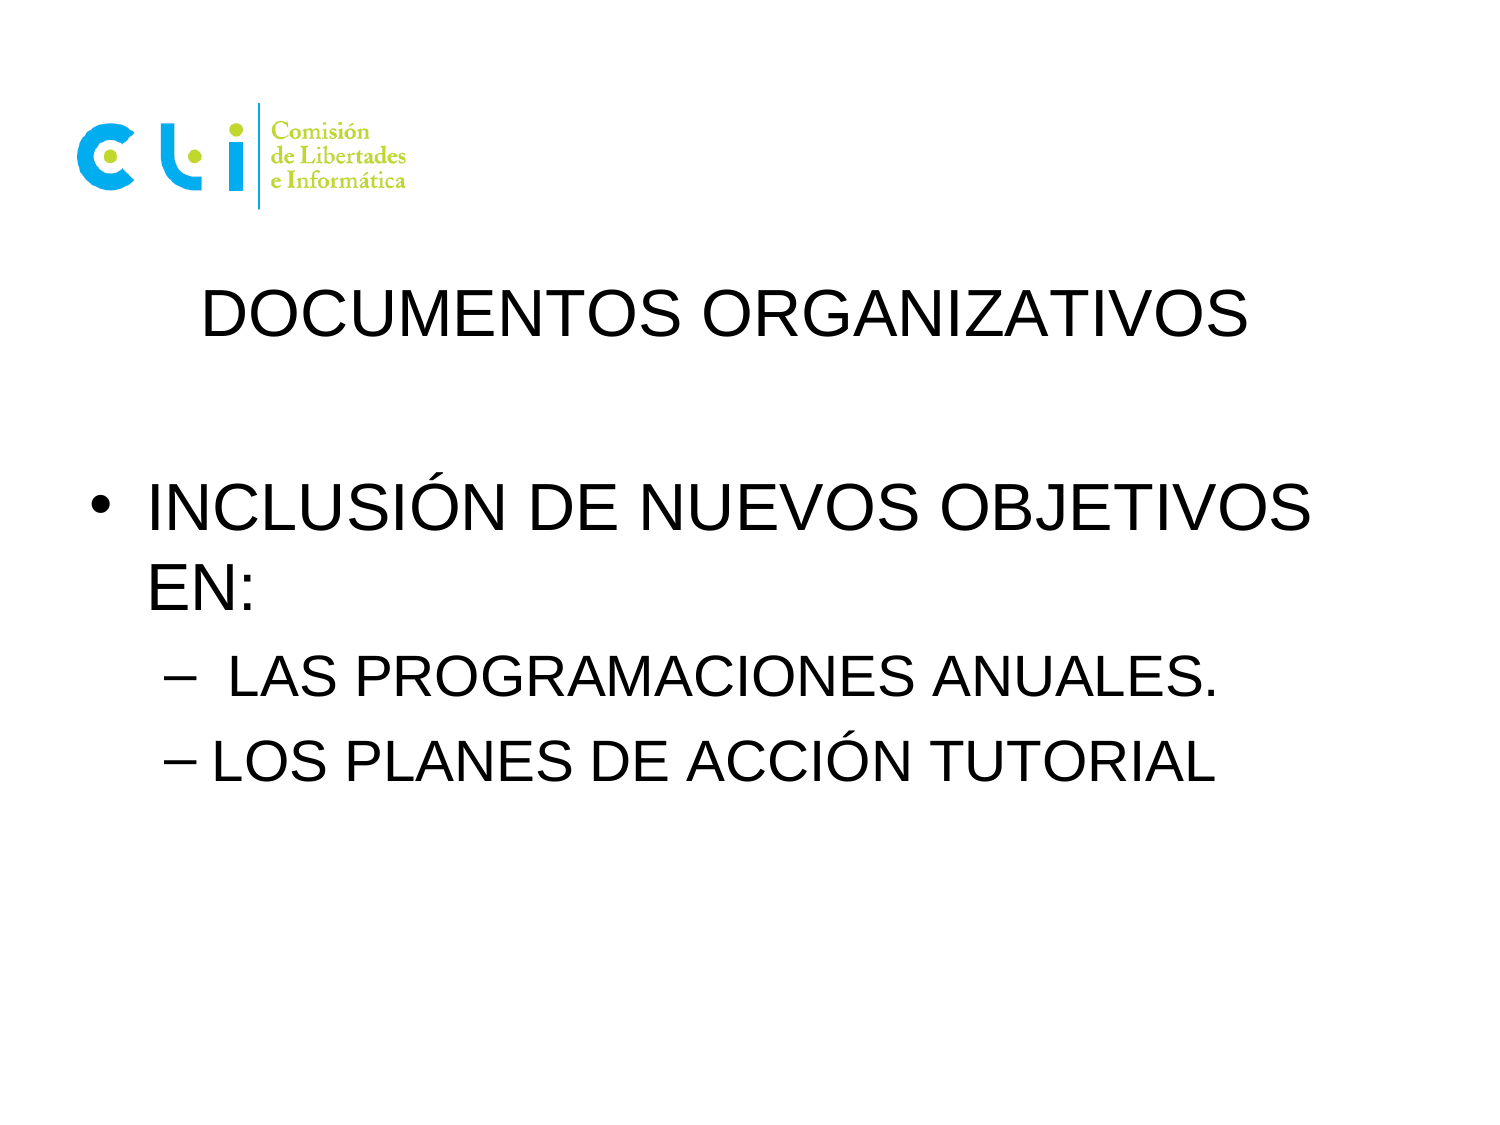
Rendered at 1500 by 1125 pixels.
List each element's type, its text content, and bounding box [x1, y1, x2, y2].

list DOCUMENTOS ORGANIZATIVOS INCLUSIÓN DE NUEVOS OBJETIVOS EN: LAS PROGRAMACIONES ANUALES. LOS PLANES DE ACCIÓN TUTORIAL [75, 262, 1426, 1005]
picture [6, 45, 502, 233]
